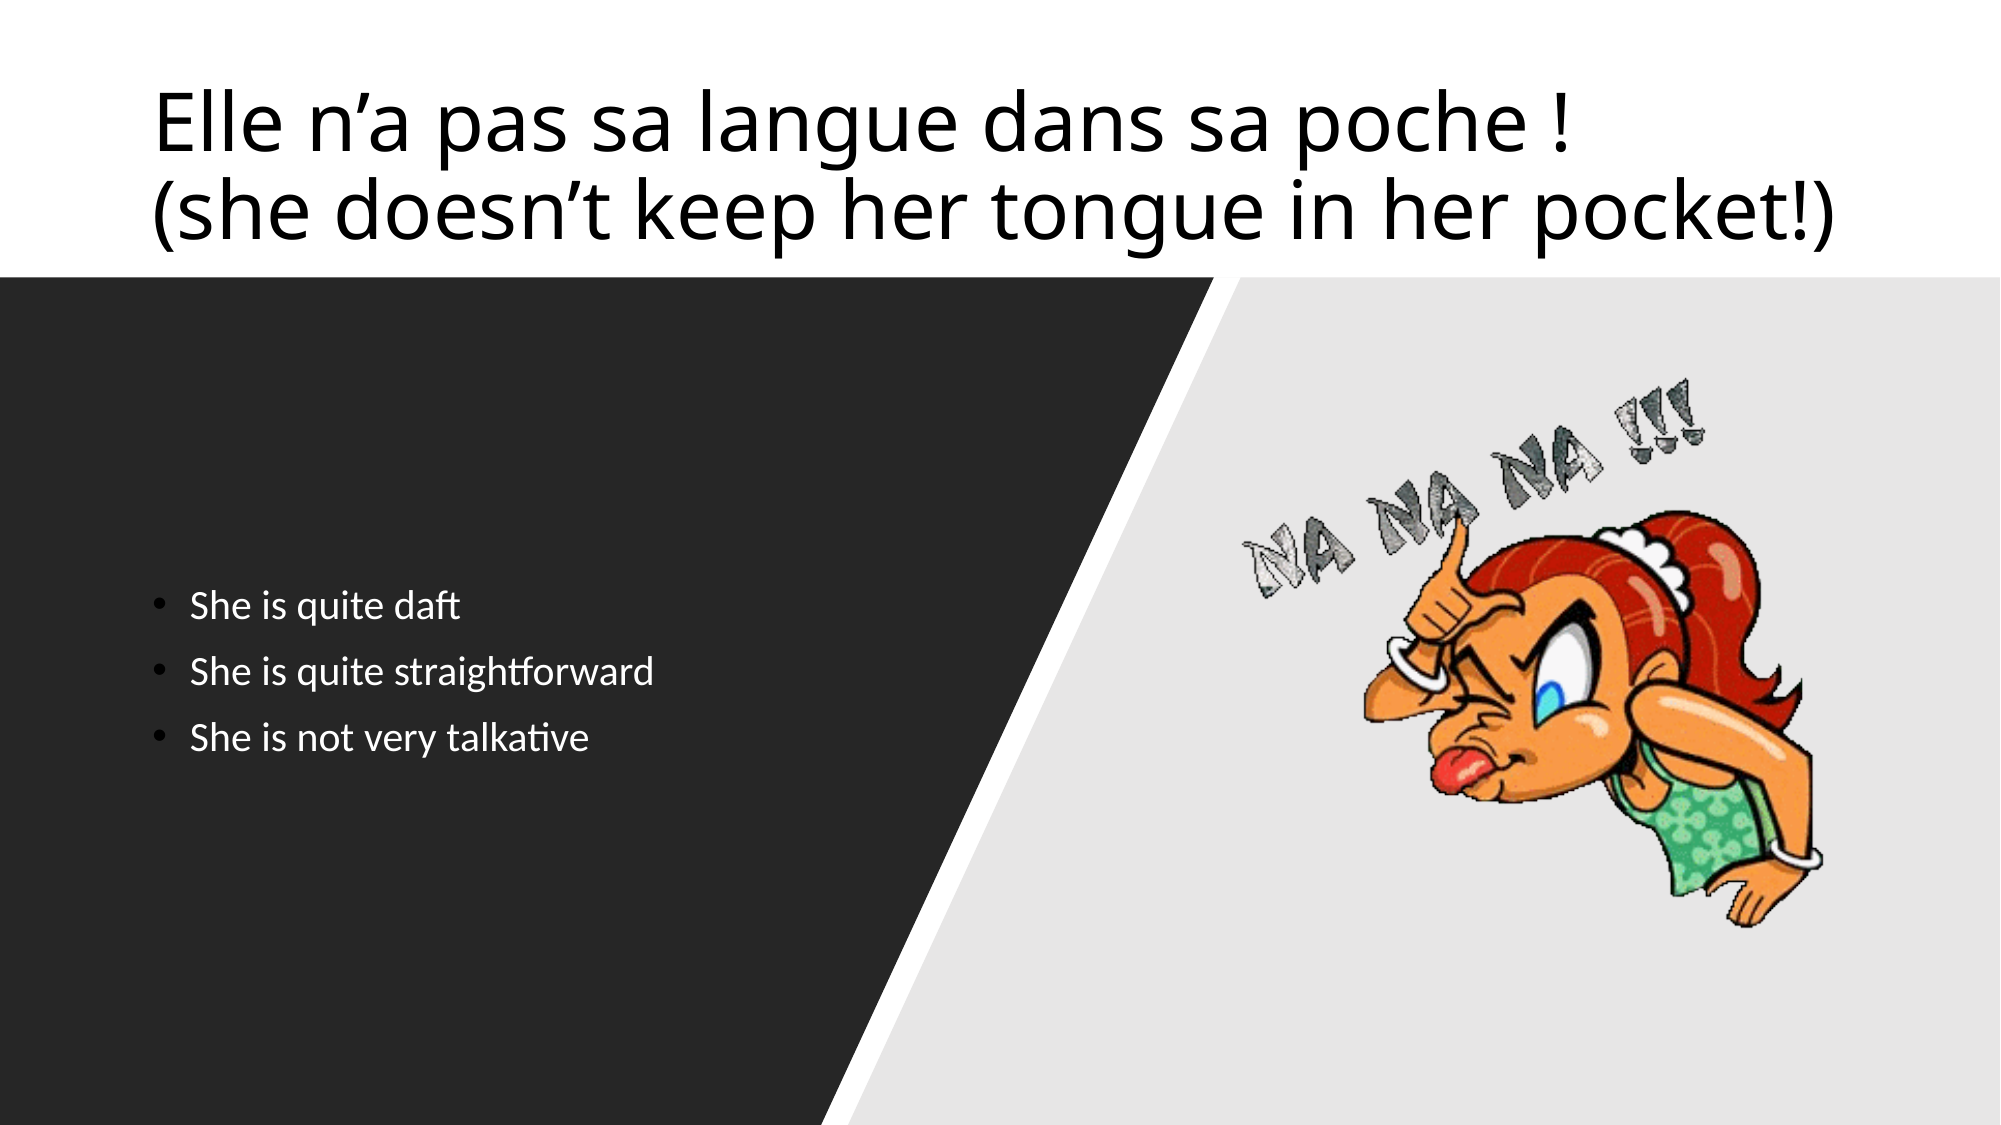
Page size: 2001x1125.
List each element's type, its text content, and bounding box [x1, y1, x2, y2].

text_box [847, 277, 2000, 1125]
text_box [0, 277, 1214, 1125]
list She is quite daft She is quite straightforward She is not very talkative [137, 330, 846, 1014]
title Elle n’a pas sa langue dans sa poche ! (she doesn’t keep her tongue in her pocket!) [137, 59, 1863, 278]
picture [1240, 376, 1946, 968]
